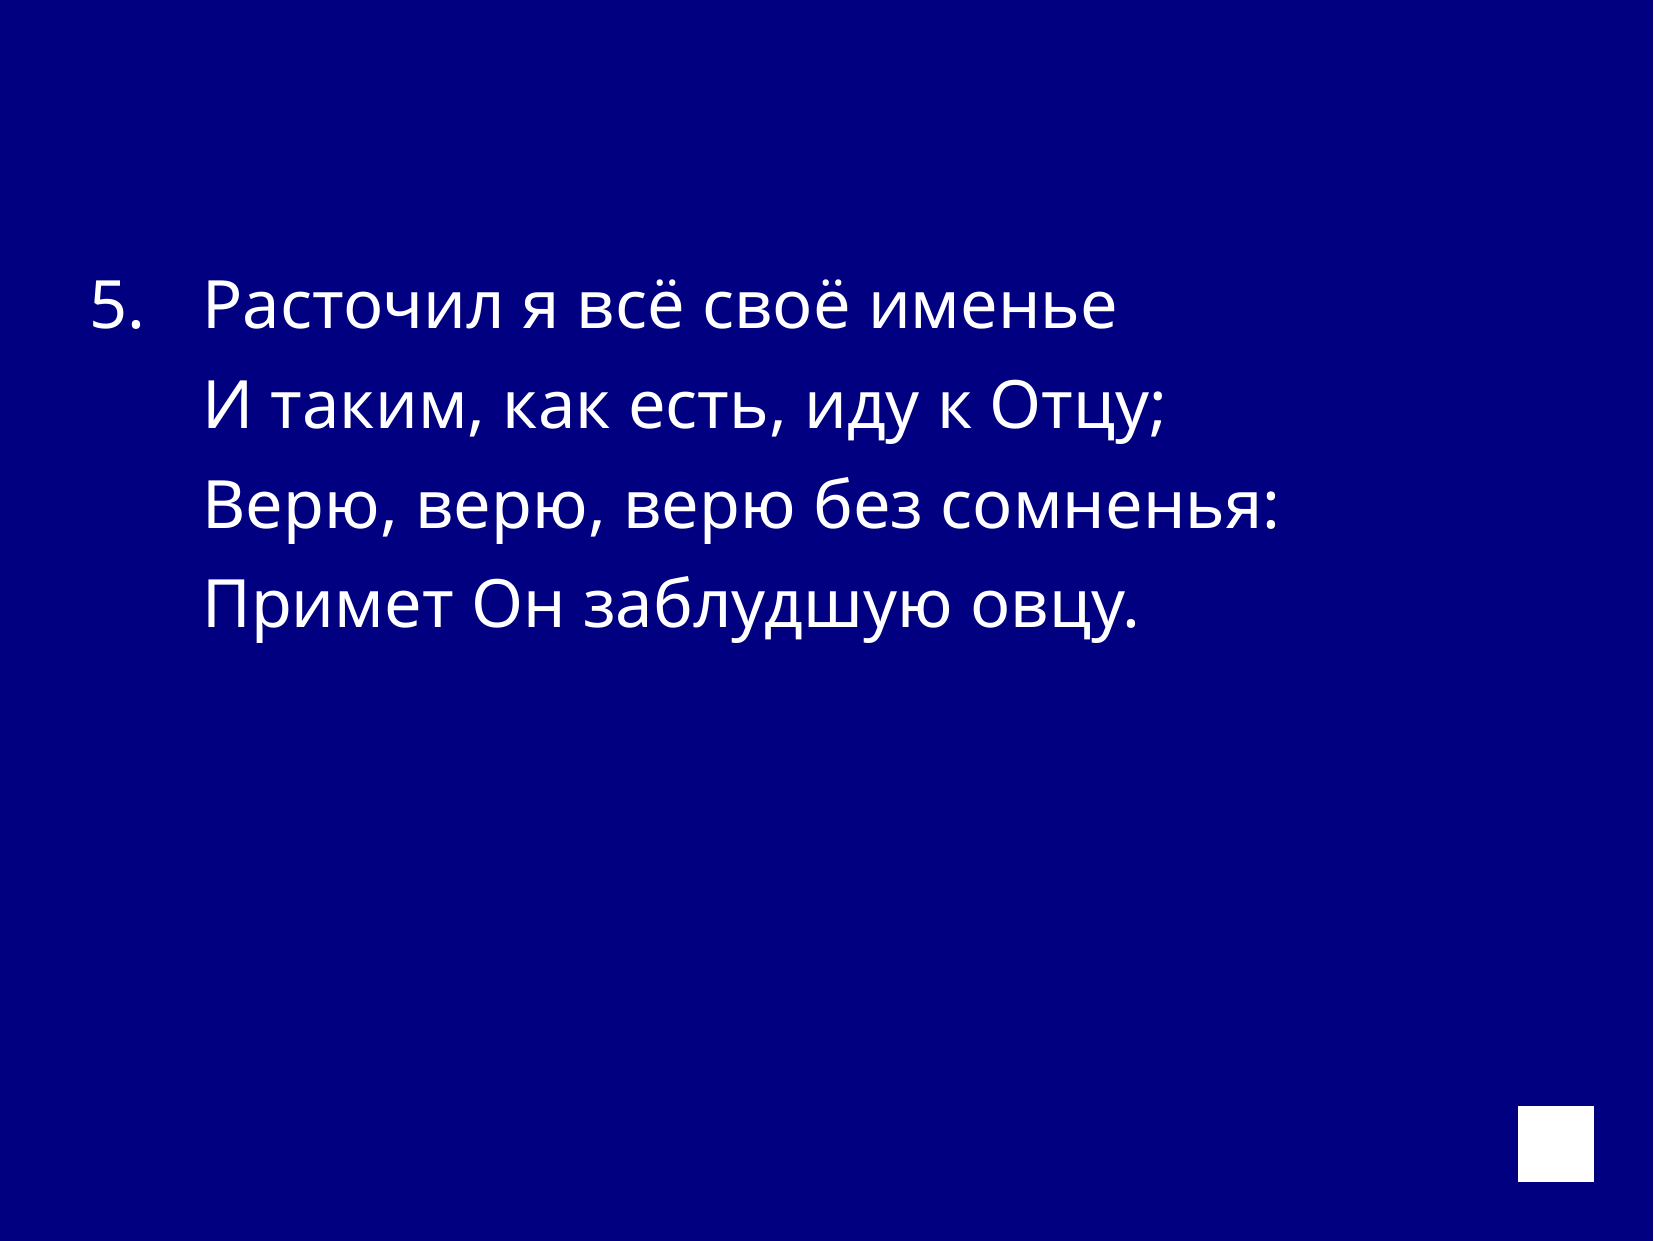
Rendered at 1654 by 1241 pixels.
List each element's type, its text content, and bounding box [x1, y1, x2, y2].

text_box [1518, 1106, 1594, 1182]
text_box 5. Расточил я всё своё именье И таким, как есть, иду к Отцу; Верю, верю, верю без сомненья: Примет Он заблудшую овцу. [75, 150, 1576, 1163]
